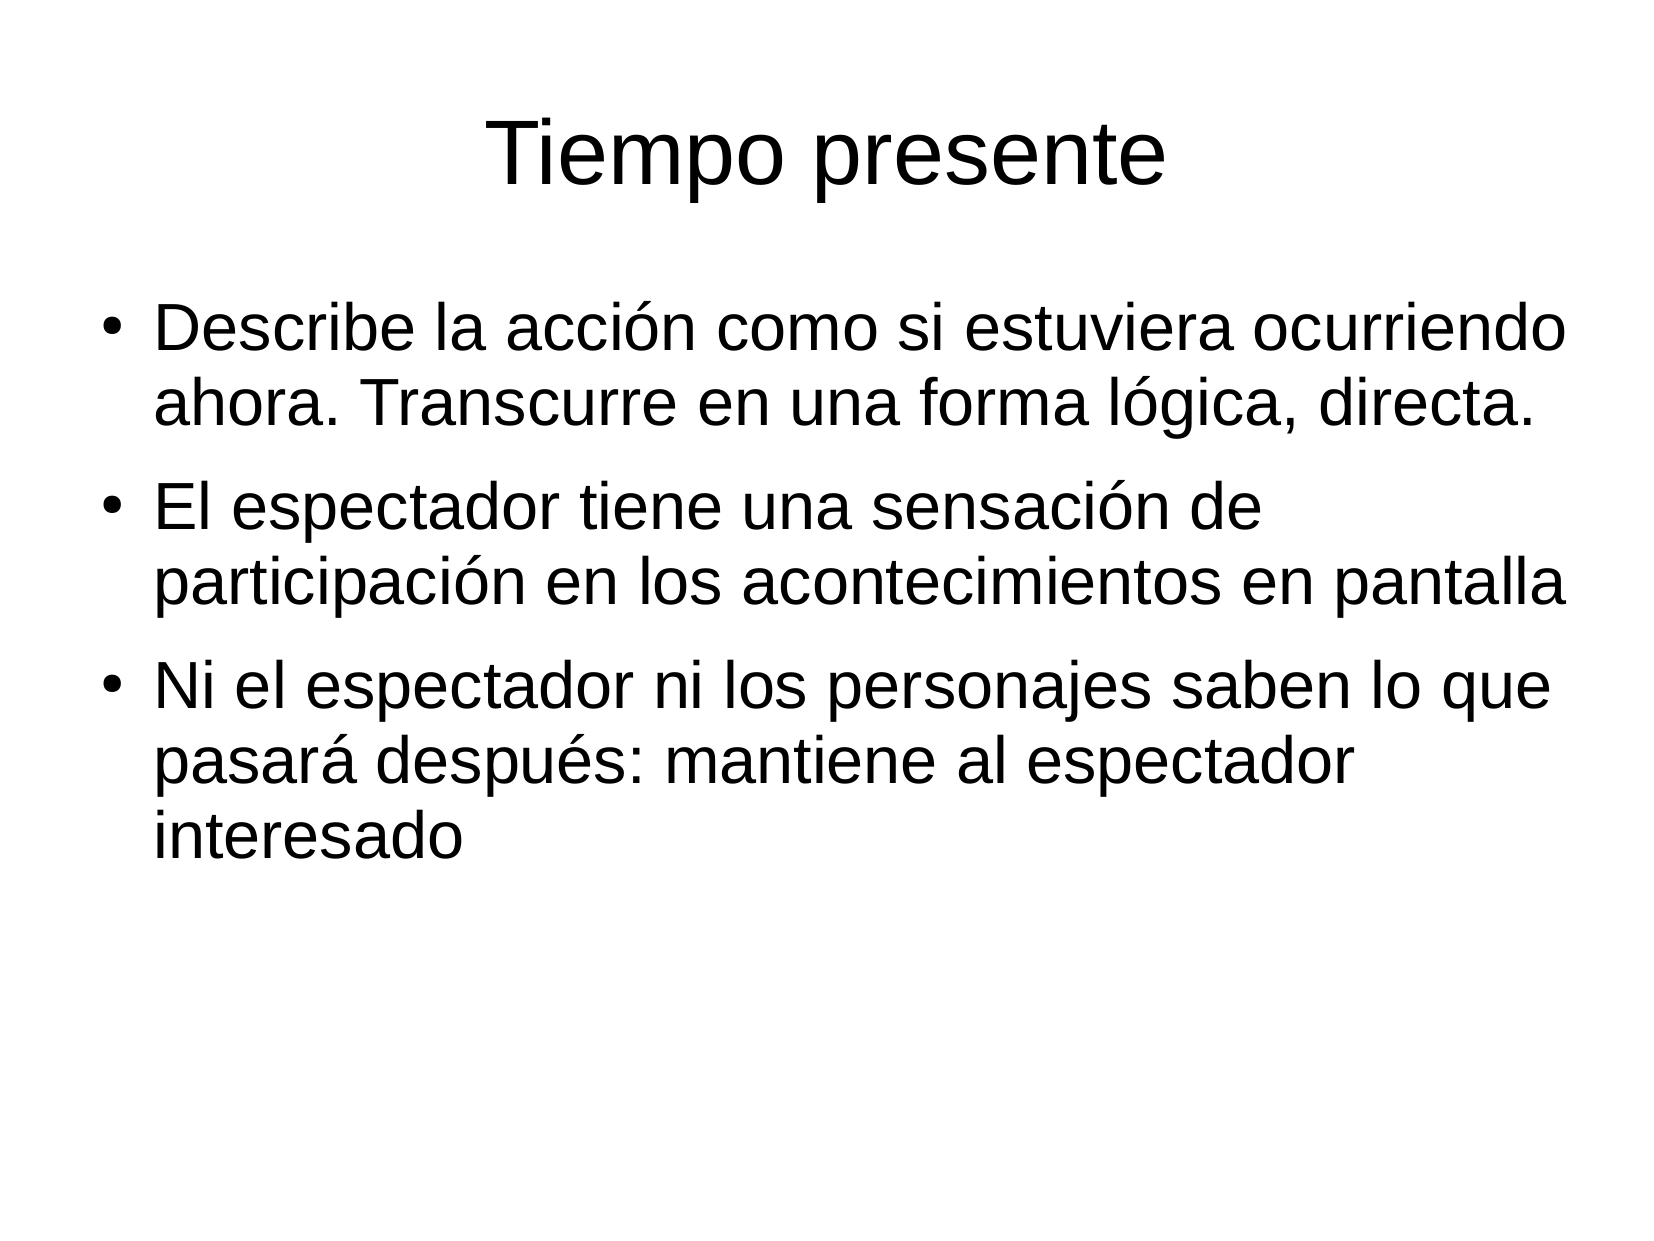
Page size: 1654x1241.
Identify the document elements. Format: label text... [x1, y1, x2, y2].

title Tiempo presente [82, 49, 1571, 257]
list Describe la acción como si estuviera ocurriendo ahora. Transcurre en una forma lógica, directa. El espectador tiene una sensación de participación en los acontecimientos en pantalla Ni el espectador ni los personajes saben lo que pasará después: mantiene al espectador interesado [82, 290, 1571, 1010]
